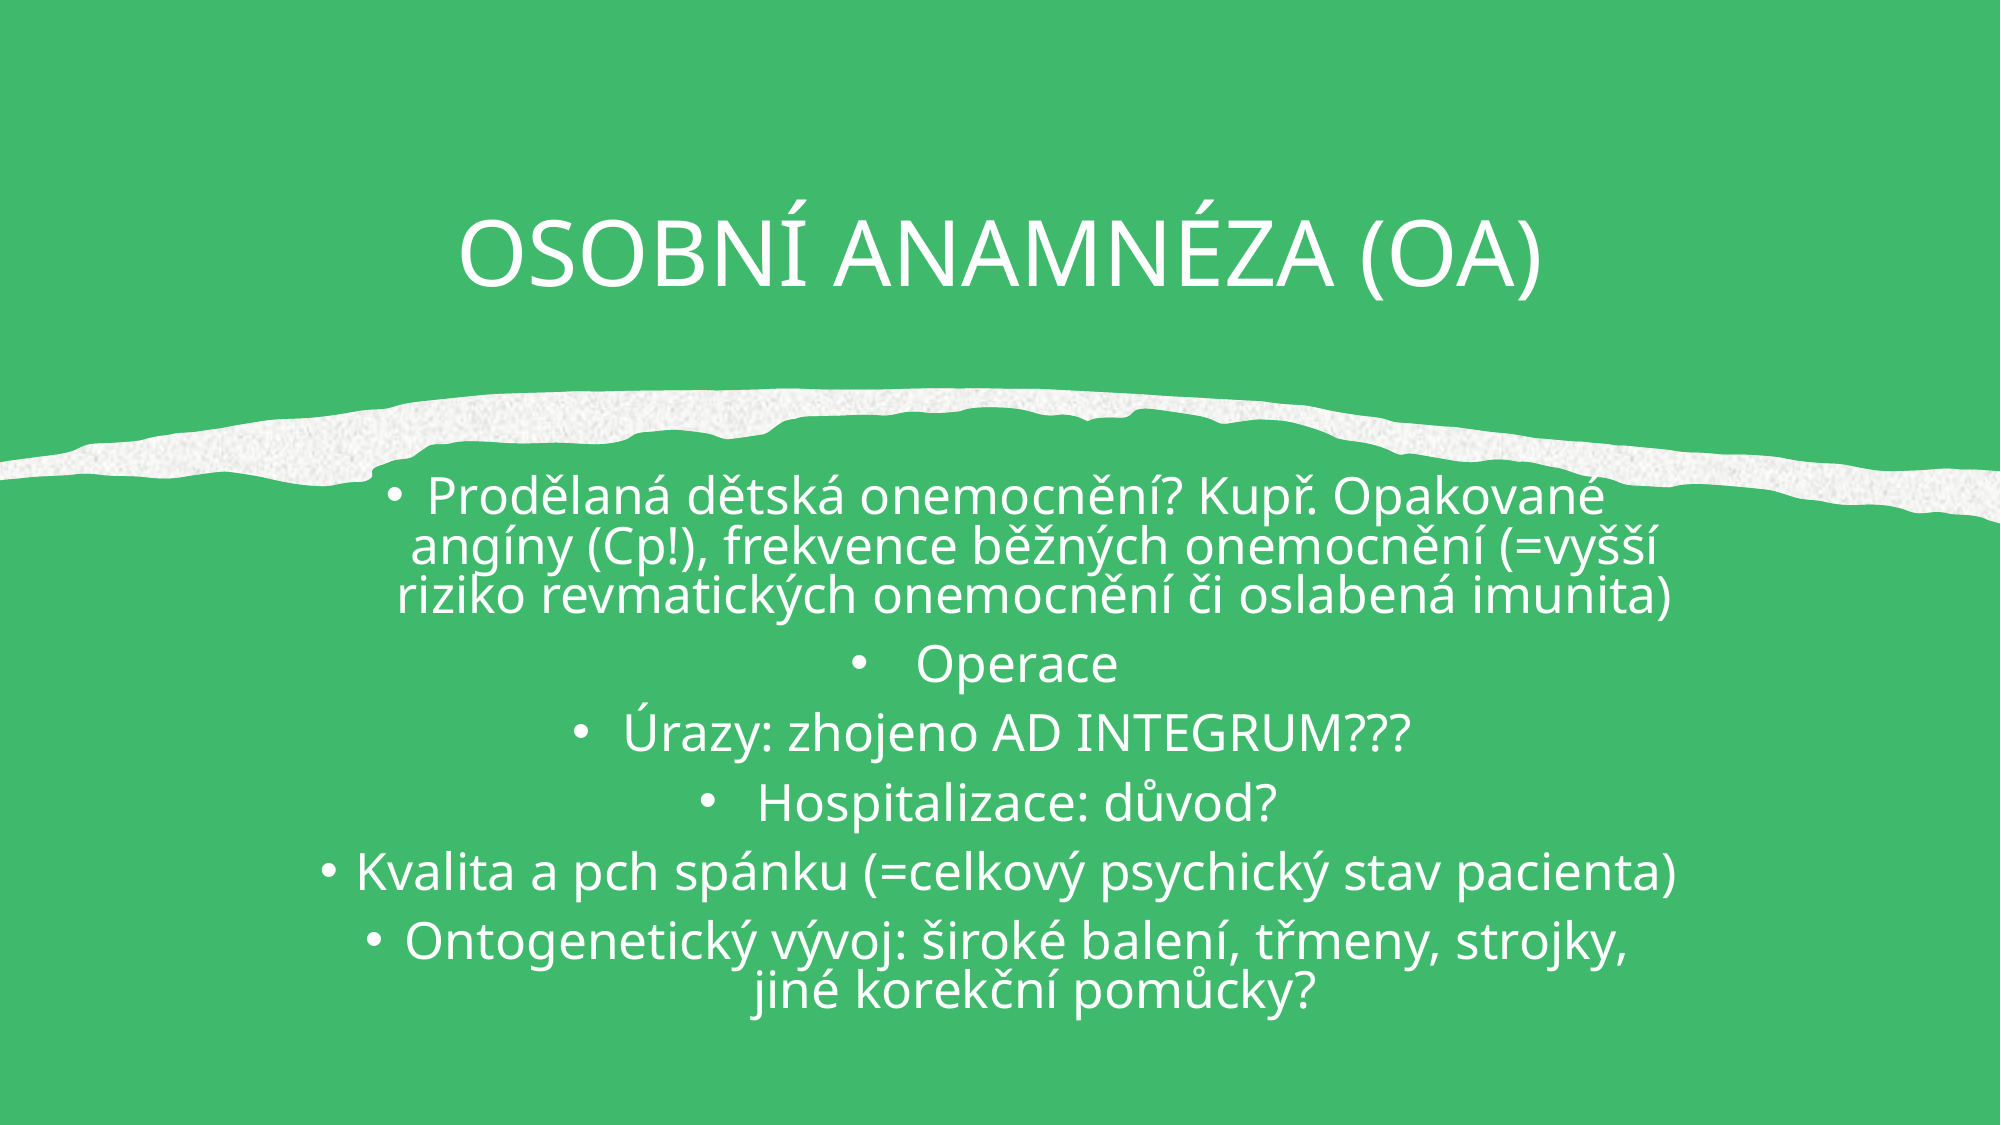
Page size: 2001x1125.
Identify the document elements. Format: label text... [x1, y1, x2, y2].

title OSOBNÍ ANAMNÉZA (OA) [125, 167, 1876, 346]
text_box [0, 0, 2000, 1125]
list Prodělaná dětská onemocnění? Kupř. Opakované angíny (Cp!), frekvence běžných onemocnění (=vyšší riziko revmatických onemocnění či oslabená imunita) Operace Úrazy: zhojeno AD INTEGRUM??? Hospitalizace: důvod? Kvalita a pch spánku (=celkový psychický stav pacienta) Ontogenetický vývoj: široké balení, třmeny, strojky, jiné korekční pomůcky? [304, 467, 1696, 1066]
